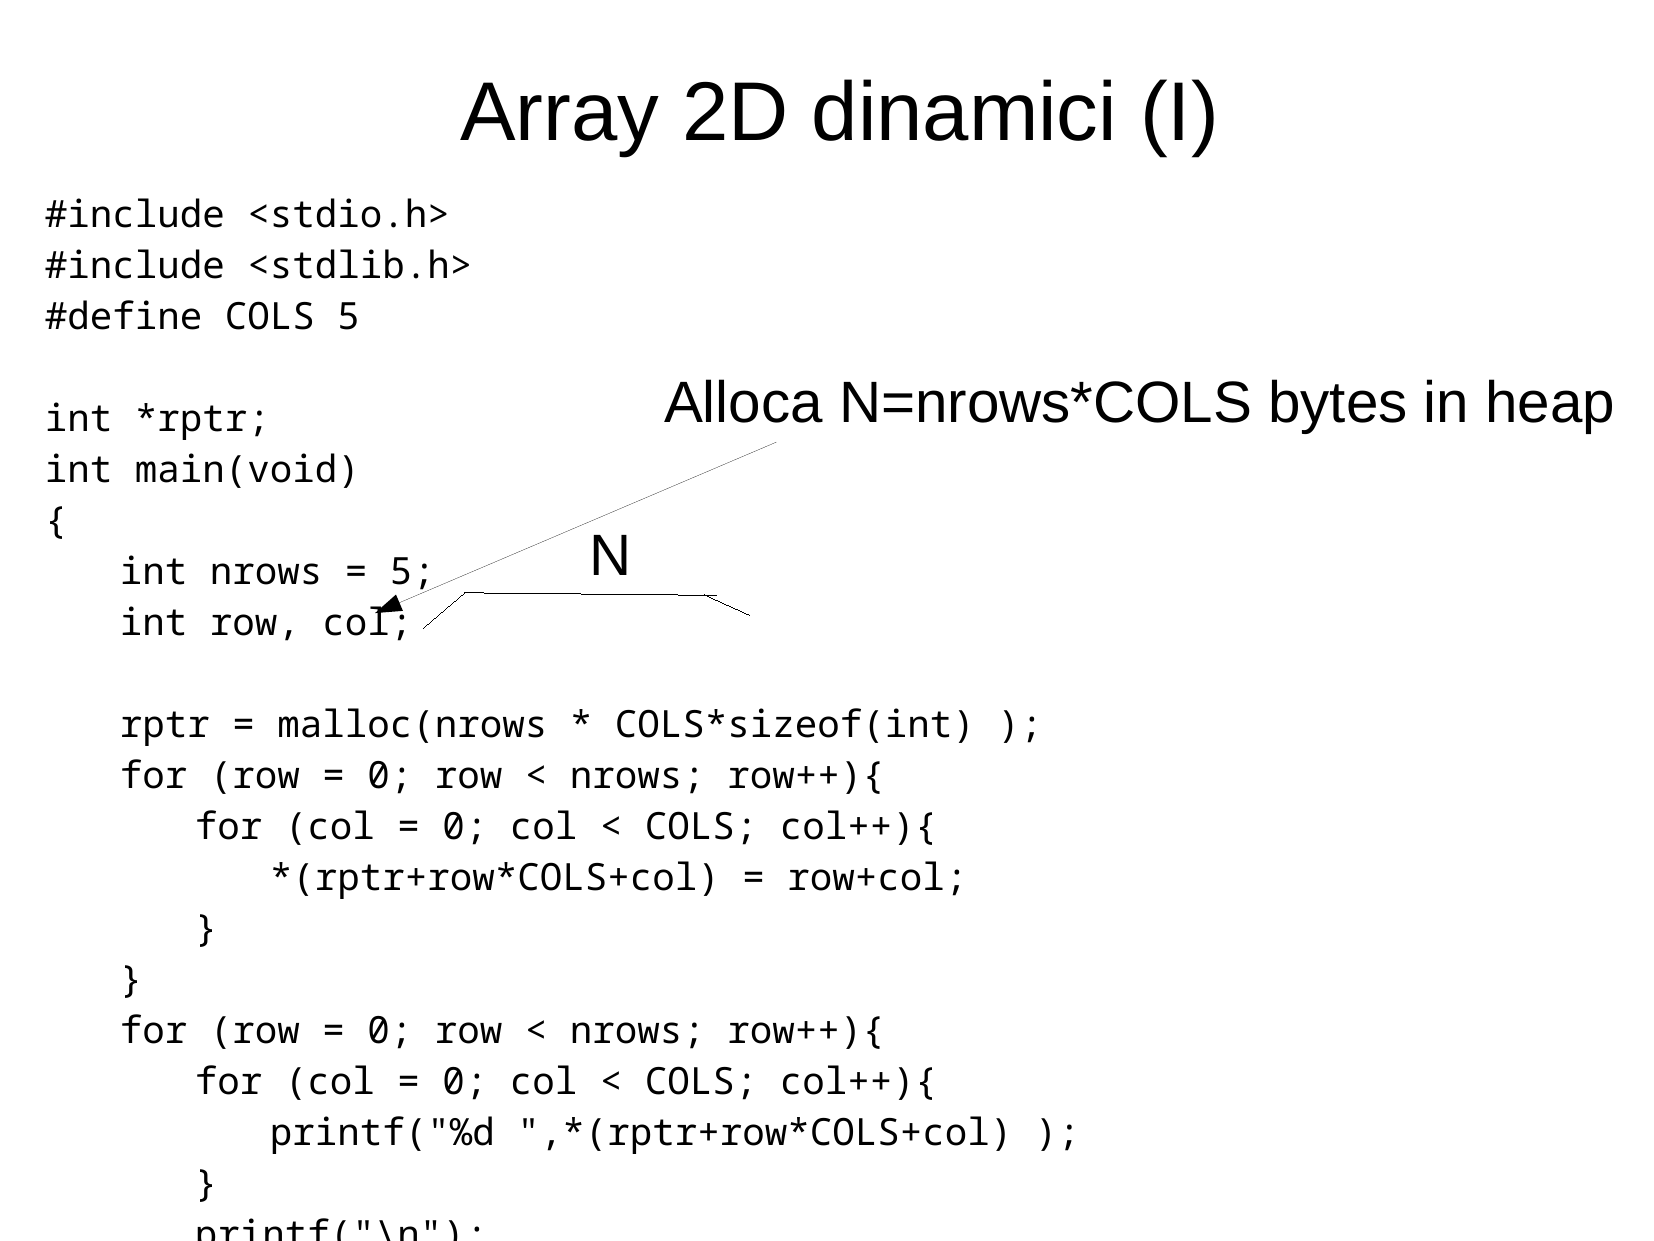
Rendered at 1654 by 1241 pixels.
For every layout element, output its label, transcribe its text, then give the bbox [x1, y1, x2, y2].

text_box #include <stdio.h> #include <stdlib.h> #define COLS 5 int *rptr; int main(void) { int nrows = 5; int row, col; rptr = malloc(nrows * COLS*sizeof(int) ); for (row = 0; row < nrows; row++){ for (col = 0; col < COLS; col++){ *(rptr+row*COLS+col) = row+col; } } for (row = 0; row < nrows; row++){ for (col = 0; col < COLS; col++){ printf("%d ",*(rptr+row*COLS+col) ); } printf("\n"); } return 0; } [30, 180, 1654, 1240]
text_box N [574, 515, 647, 596]
text_box Alloca N=nrows*COLS bytes in heap [649, 362, 1632, 443]
title Array 2D dinamici (I) [30, 8, 1621, 180]
